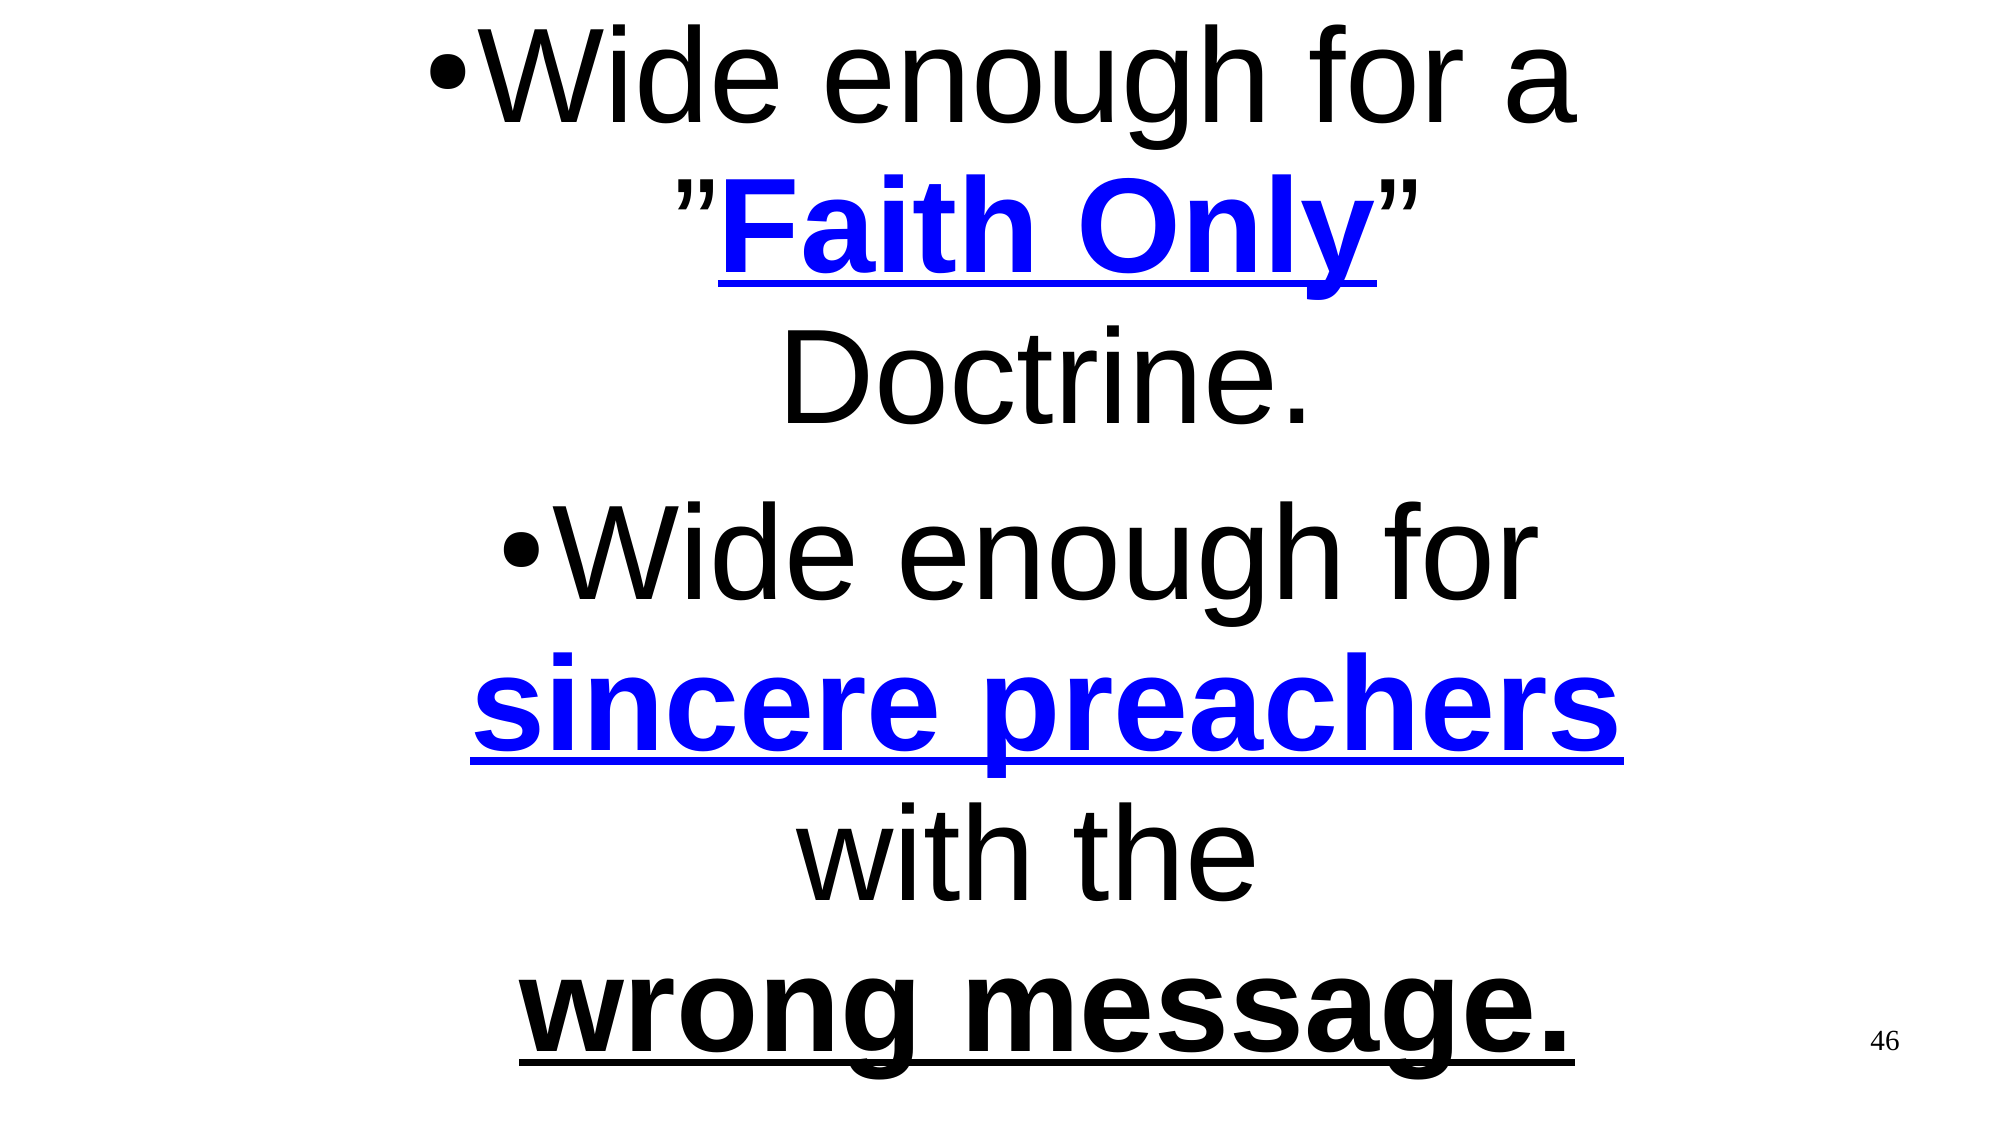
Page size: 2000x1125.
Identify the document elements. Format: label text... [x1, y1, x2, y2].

list Wide enough for a ”Faith Only” Doctrine. Wide enough for sincere preachers with the wrong message. [37, 0, 1988, 1088]
